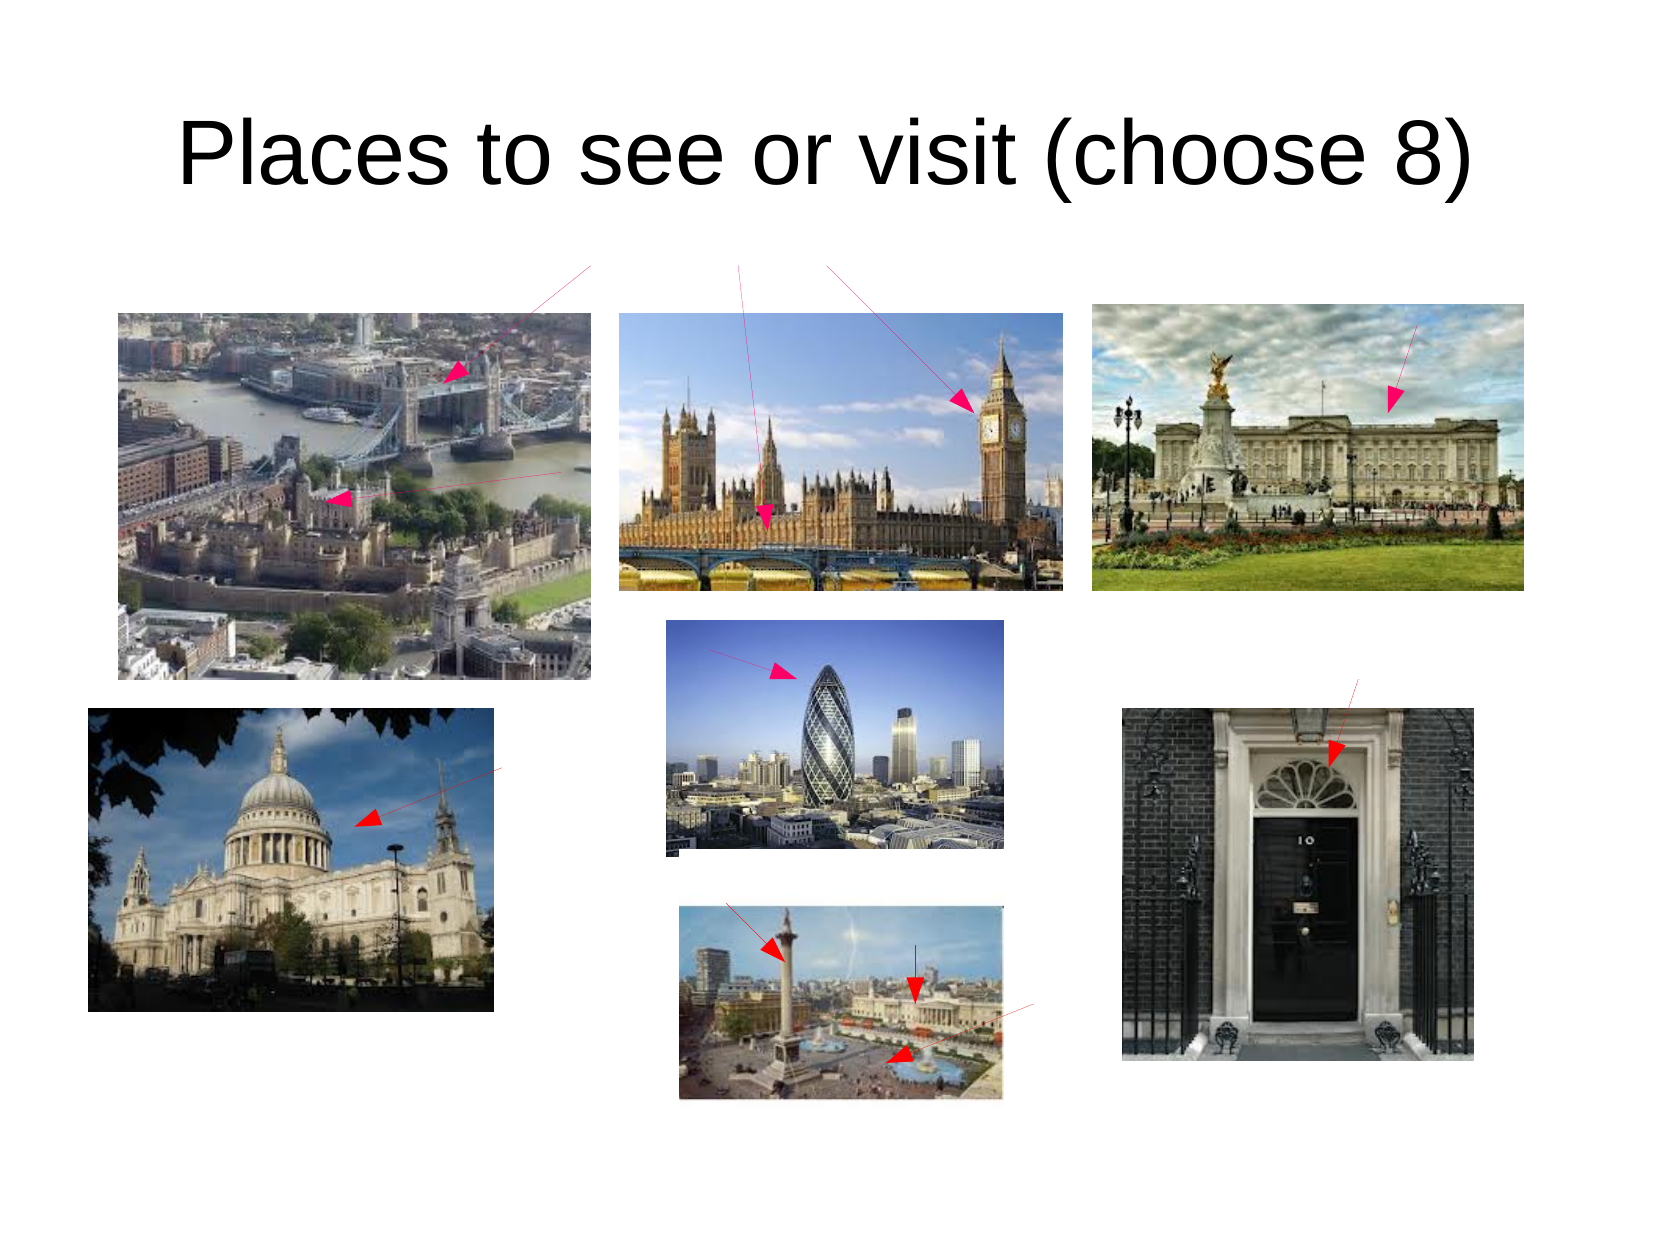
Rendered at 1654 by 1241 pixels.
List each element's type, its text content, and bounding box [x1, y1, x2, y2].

title Places to see or visit (choose 8) [82, 56, 1571, 250]
picture [118, 313, 591, 680]
picture [1092, 304, 1524, 591]
picture [619, 313, 1063, 591]
picture [1122, 708, 1474, 1061]
picture [88, 708, 494, 1012]
picture [666, 620, 1004, 1158]
